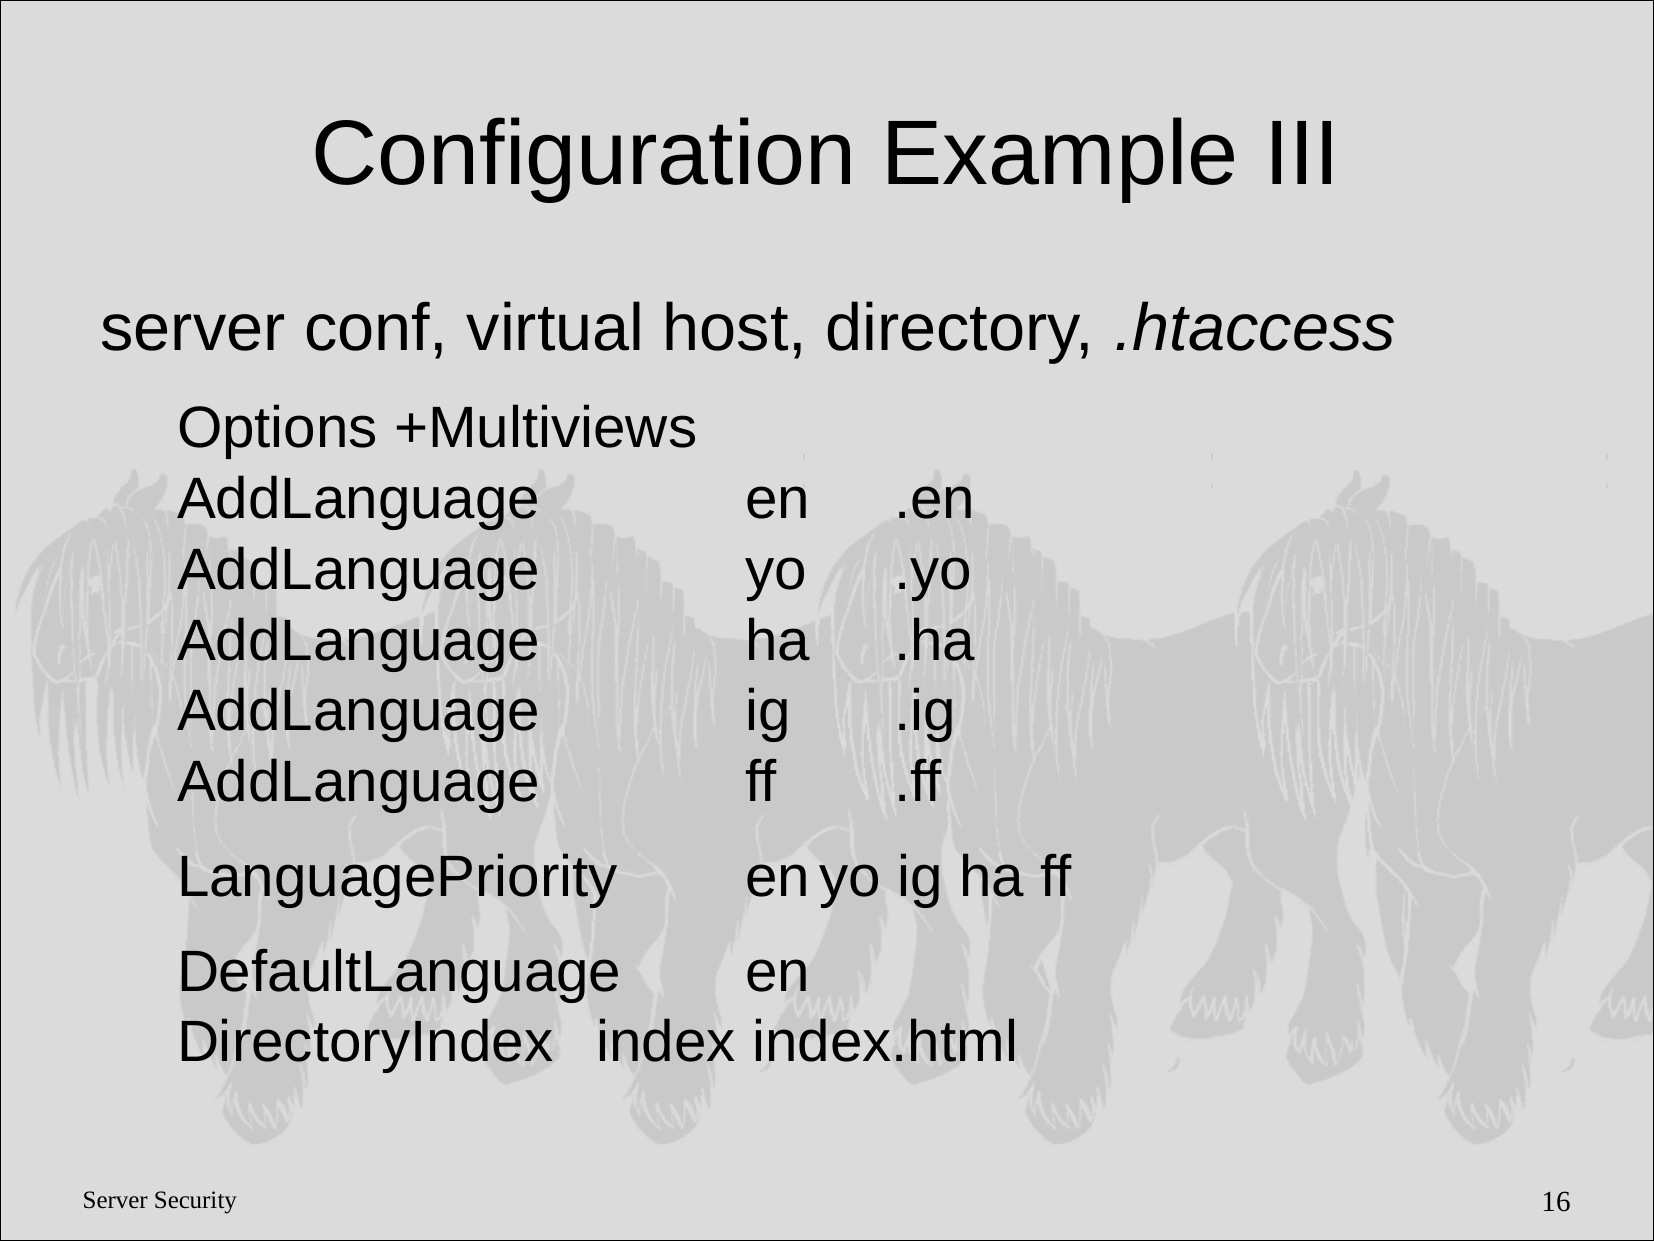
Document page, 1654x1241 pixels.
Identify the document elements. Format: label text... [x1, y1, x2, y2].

title Configuration Example III [82, 56, 1571, 250]
list server conf, virtual host, directory, .htaccess Options +Multiviews AddLanguage en .en AddLanguage yo .yo AddLanguage ha .ha AddLanguage ig .ig AddLanguage ff .ff LanguagePriority en yo ig ha ff DefaultLanguage en DirectoryIndex index index.html [82, 290, 1571, 1152]
